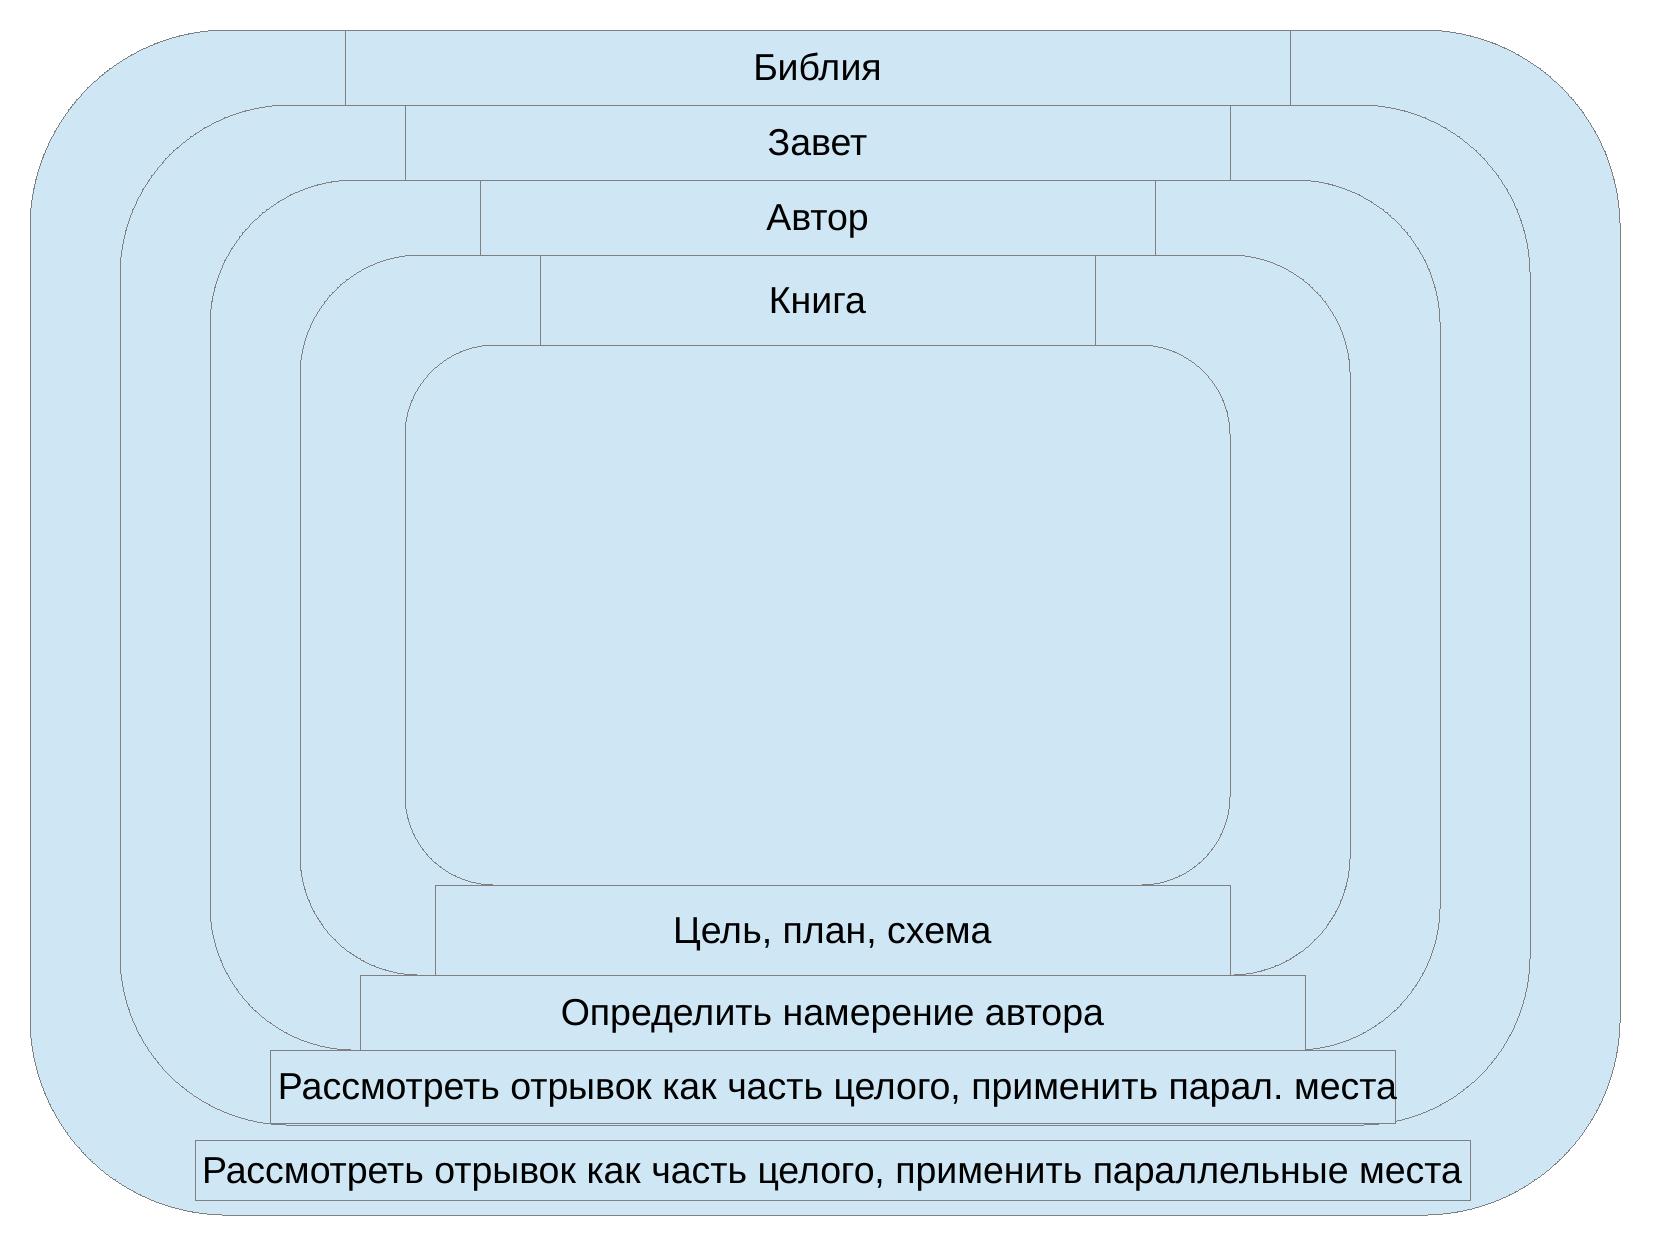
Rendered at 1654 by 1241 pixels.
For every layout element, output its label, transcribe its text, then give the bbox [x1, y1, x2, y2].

text_box [30, 30, 1621, 1216]
text_box Завет [405, 105, 1231, 181]
text_box Автор [480, 180, 1156, 256]
text_box Библия [345, 30, 1291, 106]
text_box Книга [540, 255, 1096, 346]
text_box Рассмотреть отрывок как часть целого, применить параллельные места [195, 1140, 1471, 1201]
text_box Определить намерение автора [360, 975, 1306, 1051]
text_box Рассмотреть отрывок как часть целого, применить парал. места [270, 1050, 1396, 1124]
text_box Цель, план, схема [435, 885, 1231, 976]
